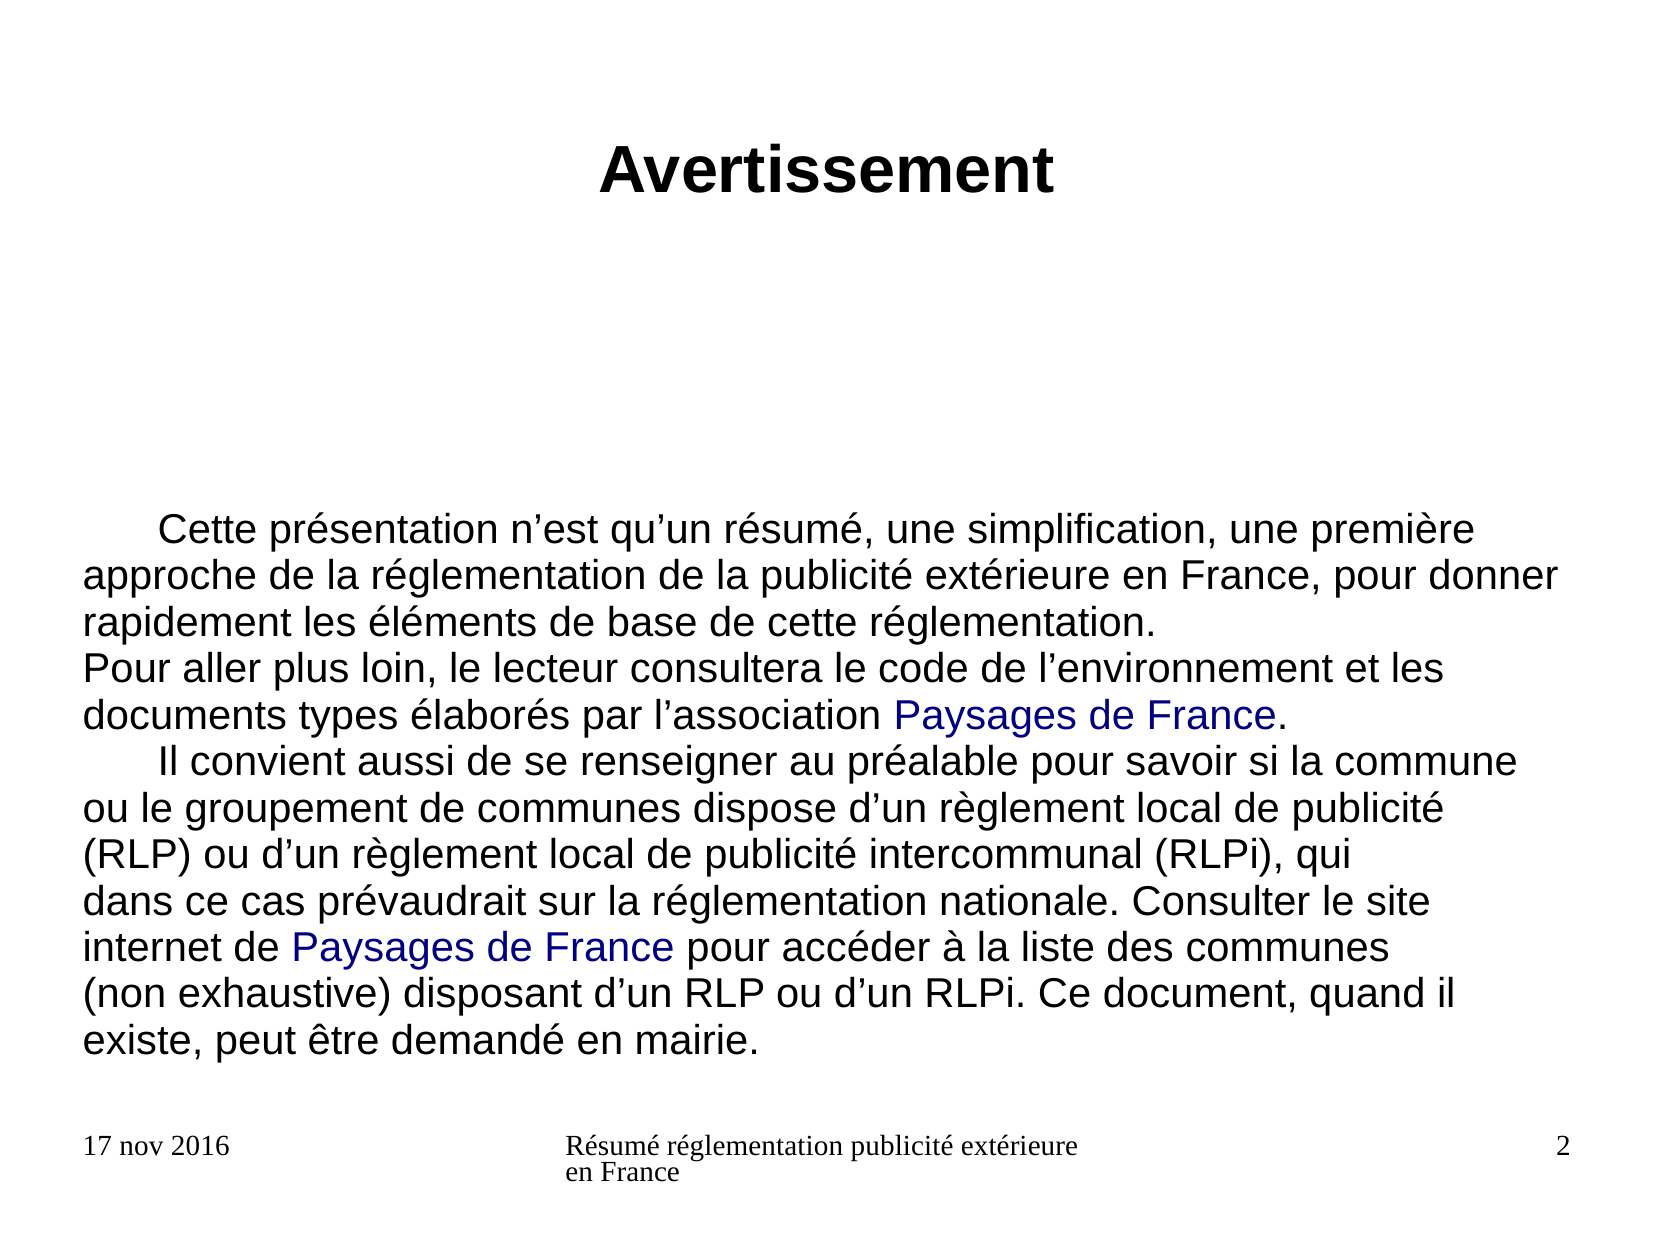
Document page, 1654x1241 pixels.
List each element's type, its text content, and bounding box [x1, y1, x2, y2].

subtitle Avertissement Cette présentation n’est qu’un résumé, une simplification, une première approche de la réglementation de la publicité extérieure en France, pour donner rapidement les éléments de base de cette réglementation. Pour aller plus loin, le lecteur consultera le code de l’environnement et les documents types élaborés par l’association Paysages de France. Il convient aussi de se renseigner au préalable pour savoir si la commune ou le groupement de communes dispose d’un règlement local de publicité (RLP) ou d’un règlement local de publicité intercommunal (RLPi), qui dans ce cas prévaudrait sur la réglementation nationale. Consulter le site internet de Paysages de France pour accéder à la liste des communes (non exhaustive) disposant d’un RLP ou d’un RLPi. Ce document, quand il existe, peut être demandé en mairie. [82, 44, 1571, 1122]
